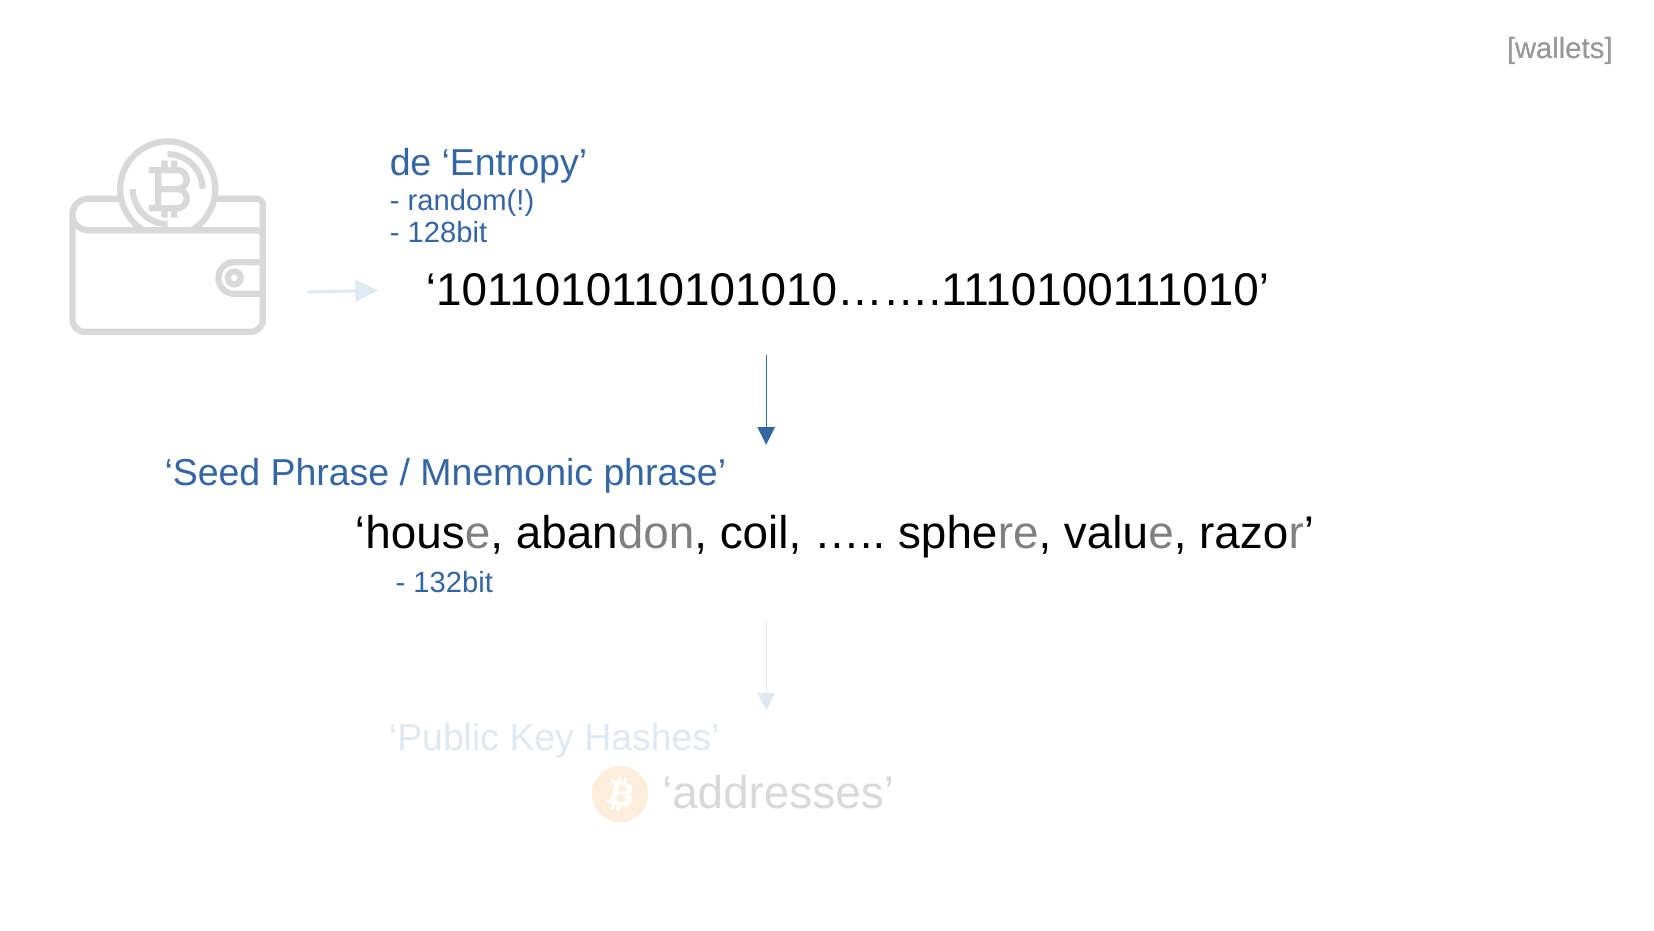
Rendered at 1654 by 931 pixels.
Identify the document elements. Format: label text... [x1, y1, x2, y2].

text_box [51, 134, 381, 378]
text_box ‘house, abandon, coil, ….. sphere, value, razor’ [340, 499, 1370, 617]
text_box ‘Seed Phrase / Mnemonic phrase’ [149, 443, 779, 543]
text_box ‘1011010110101010…….1110100111010’ [411, 256, 1331, 375]
text_box [375, 616, 964, 904]
text_box de ‘Entropy’ - random(!) - 128bit [381, 134, 684, 257]
text_box [wallets] [1492, 25, 1645, 106]
text_box - 132bit [380, 558, 512, 607]
